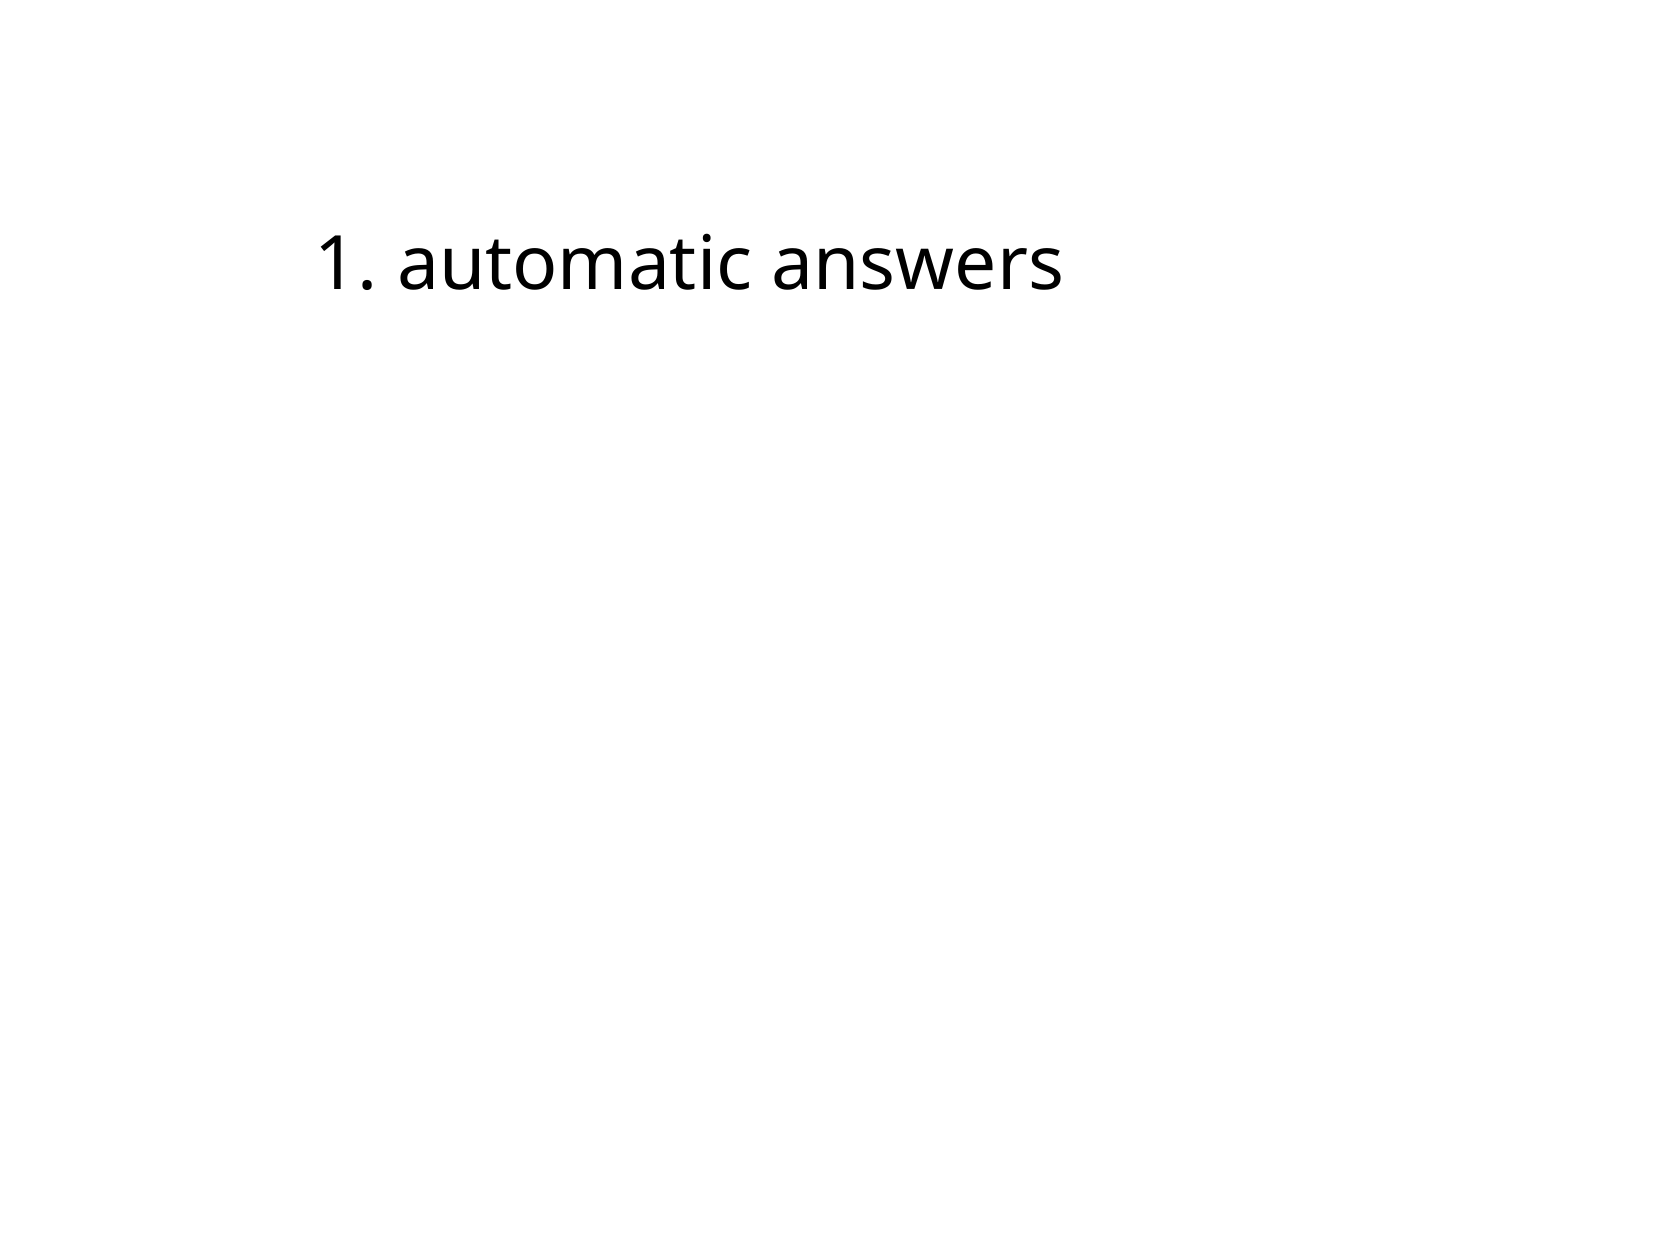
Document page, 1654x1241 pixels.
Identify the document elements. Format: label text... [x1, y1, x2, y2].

text_box 1. automatic answers [300, 201, 1104, 308]
